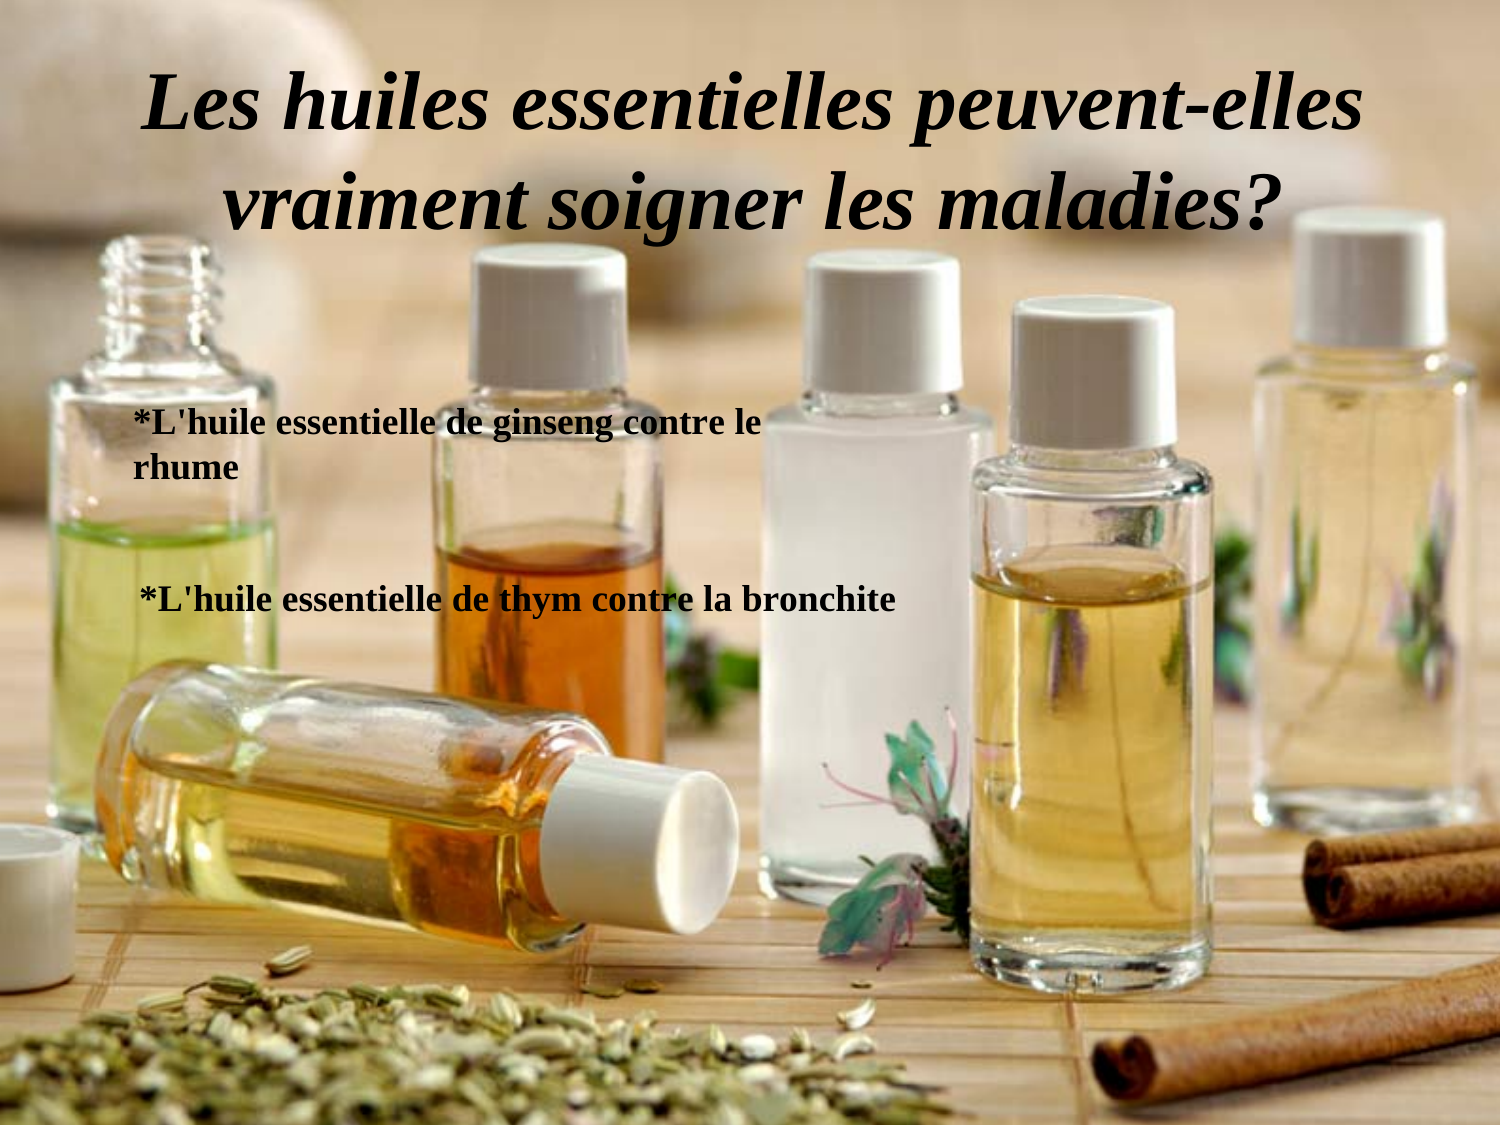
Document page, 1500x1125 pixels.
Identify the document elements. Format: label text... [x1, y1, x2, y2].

text_box Les huiles essentielles peuvent-elles vraiment soigner les maladies? [79, 0, 1430, 697]
text_box [0, 0, 1500, 1125]
text_box *L'huile essentielle de thym contre la bronchite [79, 566, 957, 627]
text_box *L'huile essentielle de ginseng contre le rhume [118, 389, 827, 495]
